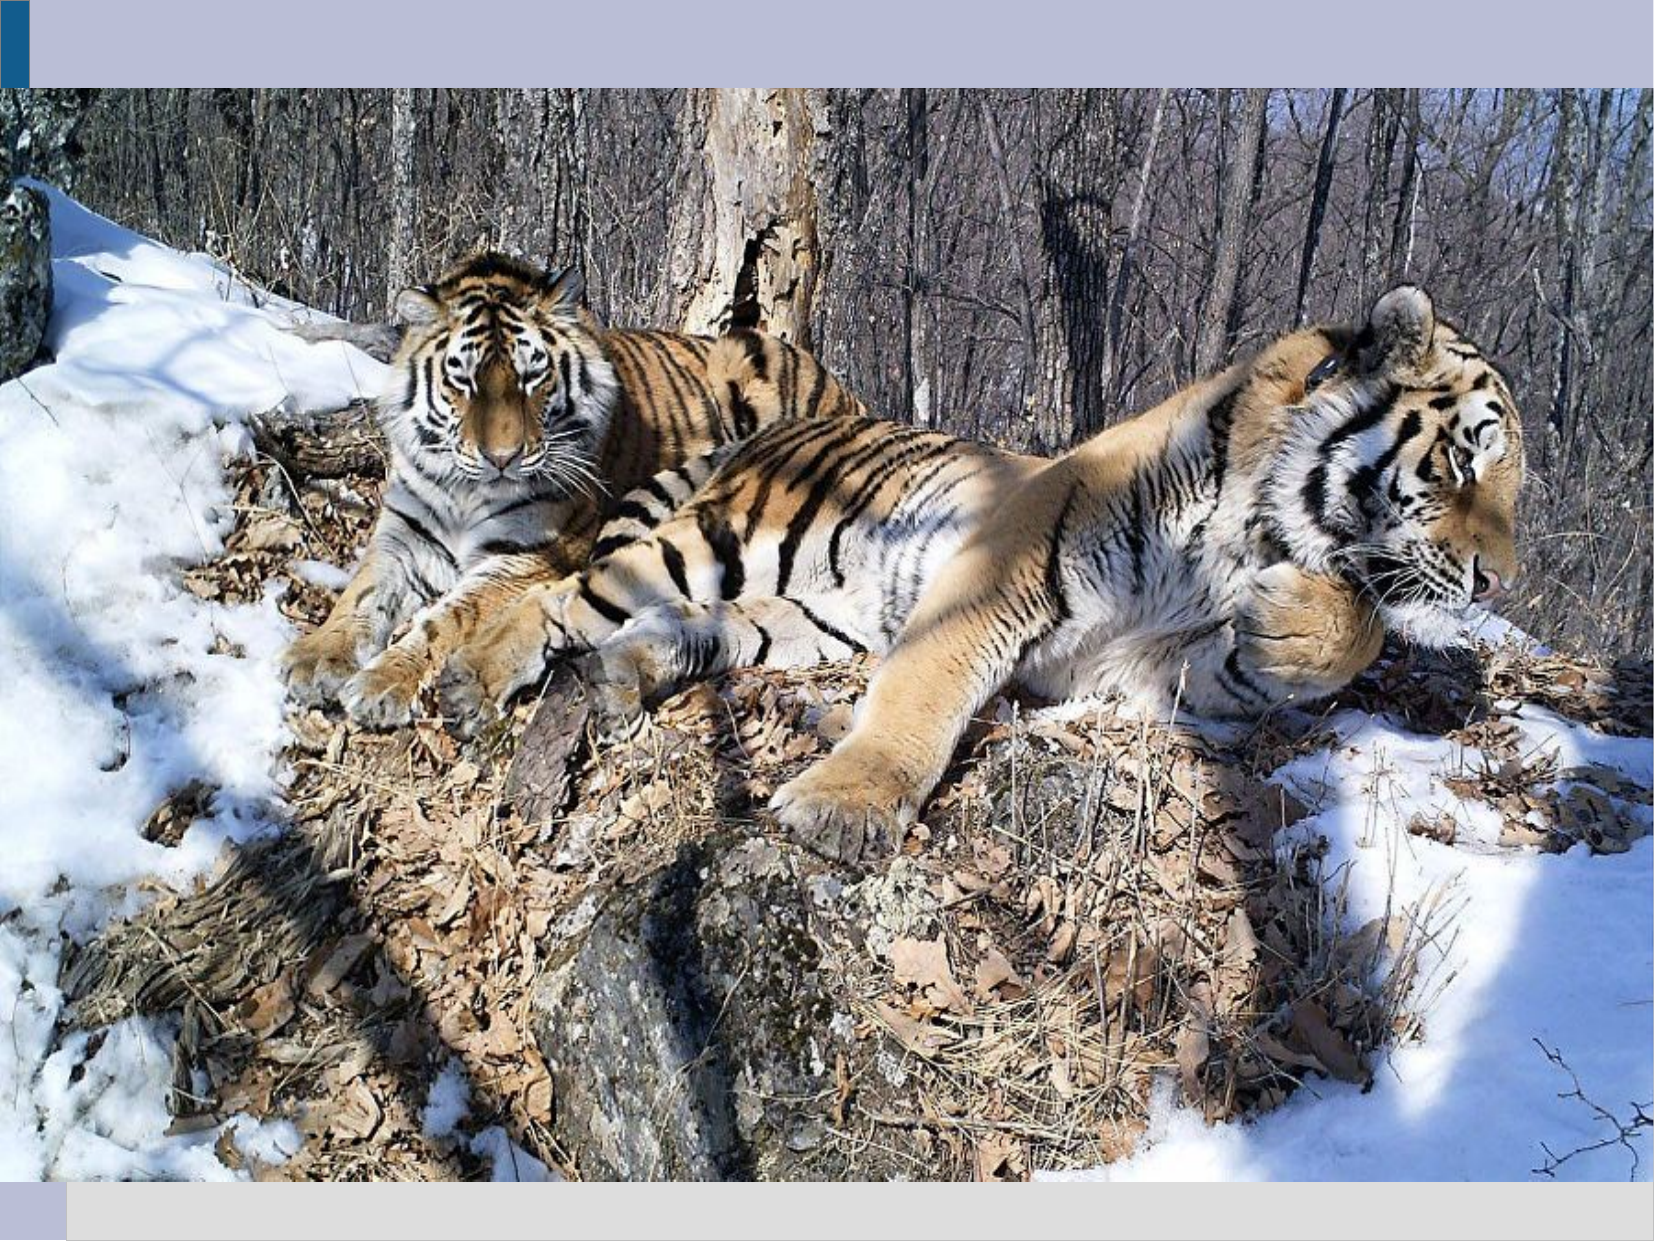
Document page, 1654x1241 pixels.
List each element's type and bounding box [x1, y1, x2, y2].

picture [0, 88, 1654, 1182]
